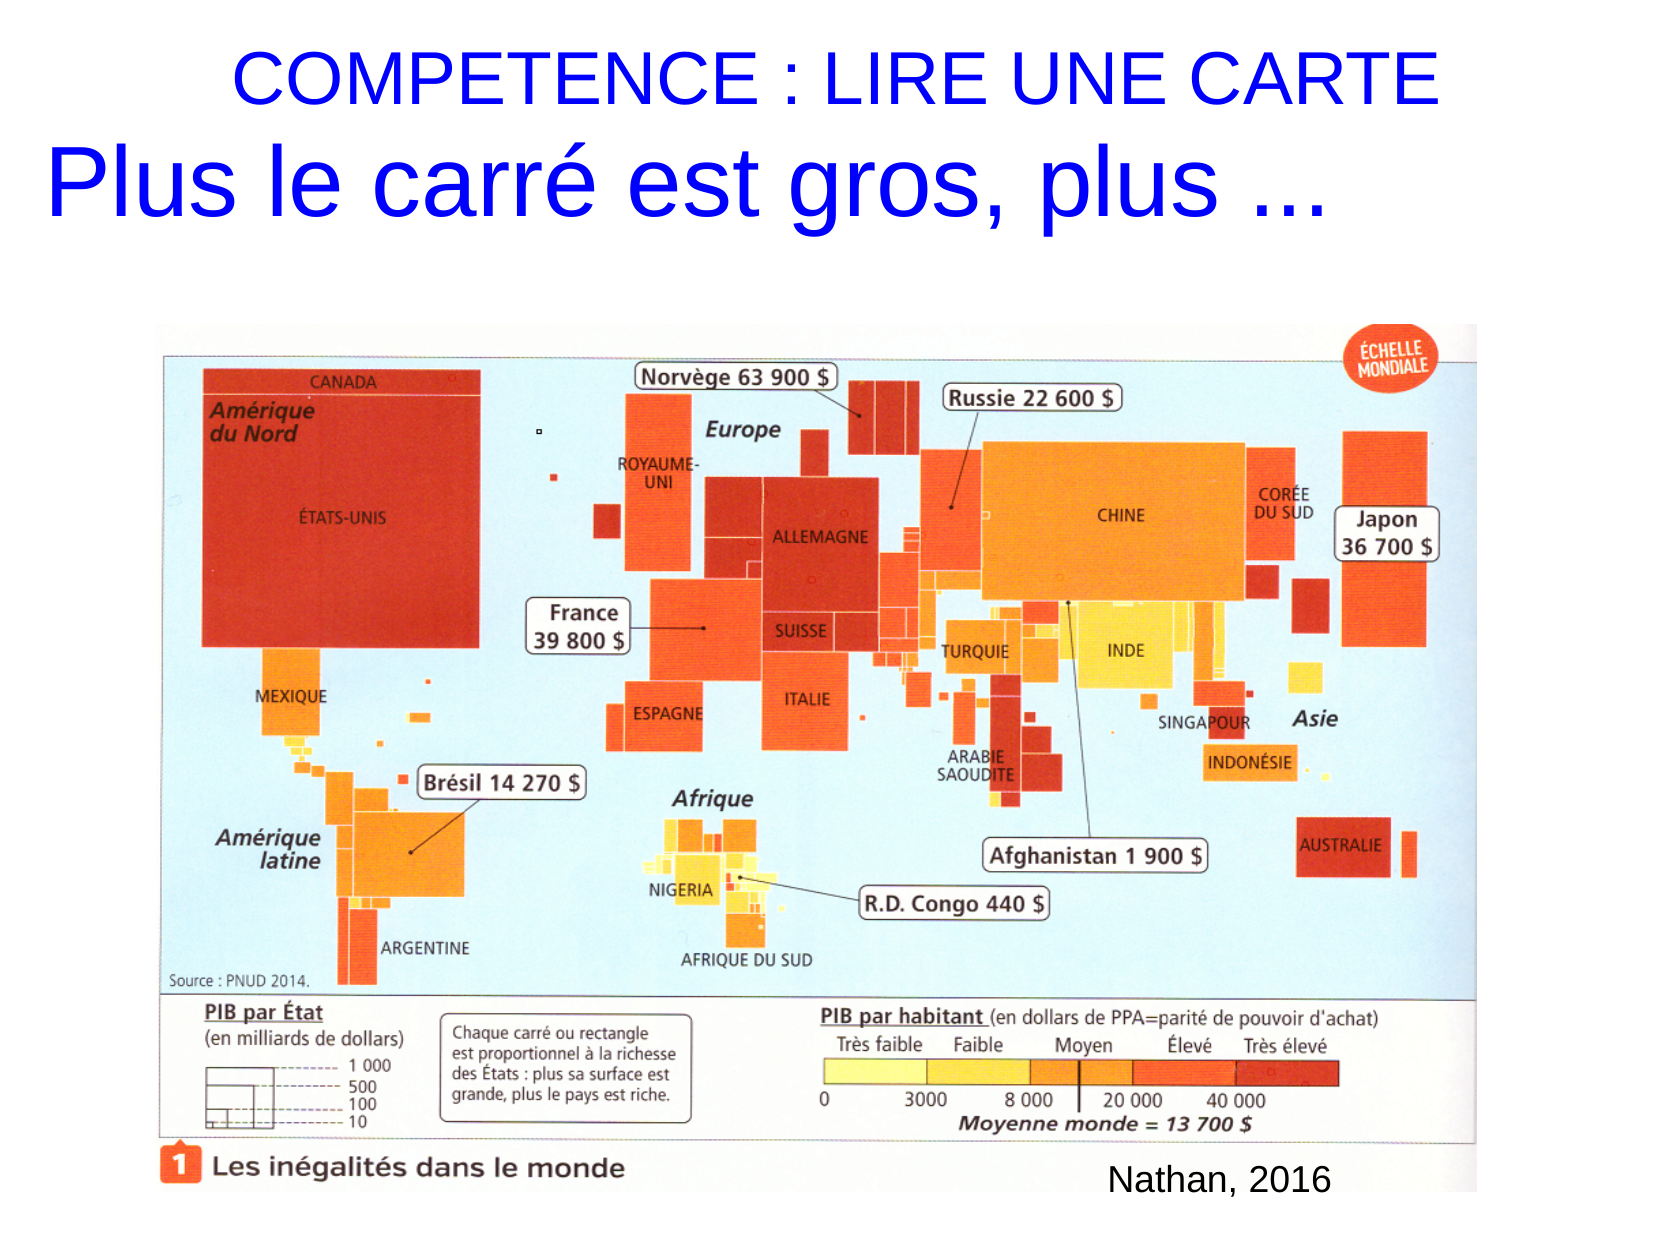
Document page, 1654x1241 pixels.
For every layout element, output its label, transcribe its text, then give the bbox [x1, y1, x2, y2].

picture [155, 324, 1477, 1192]
text_box Nathan, 2016 [1092, 1151, 1477, 1209]
text_box COMPETENCE : LIRE UNE CARTE [29, 29, 1625, 118]
text_box Plus le carré est gros, plus ... [29, 118, 1625, 245]
